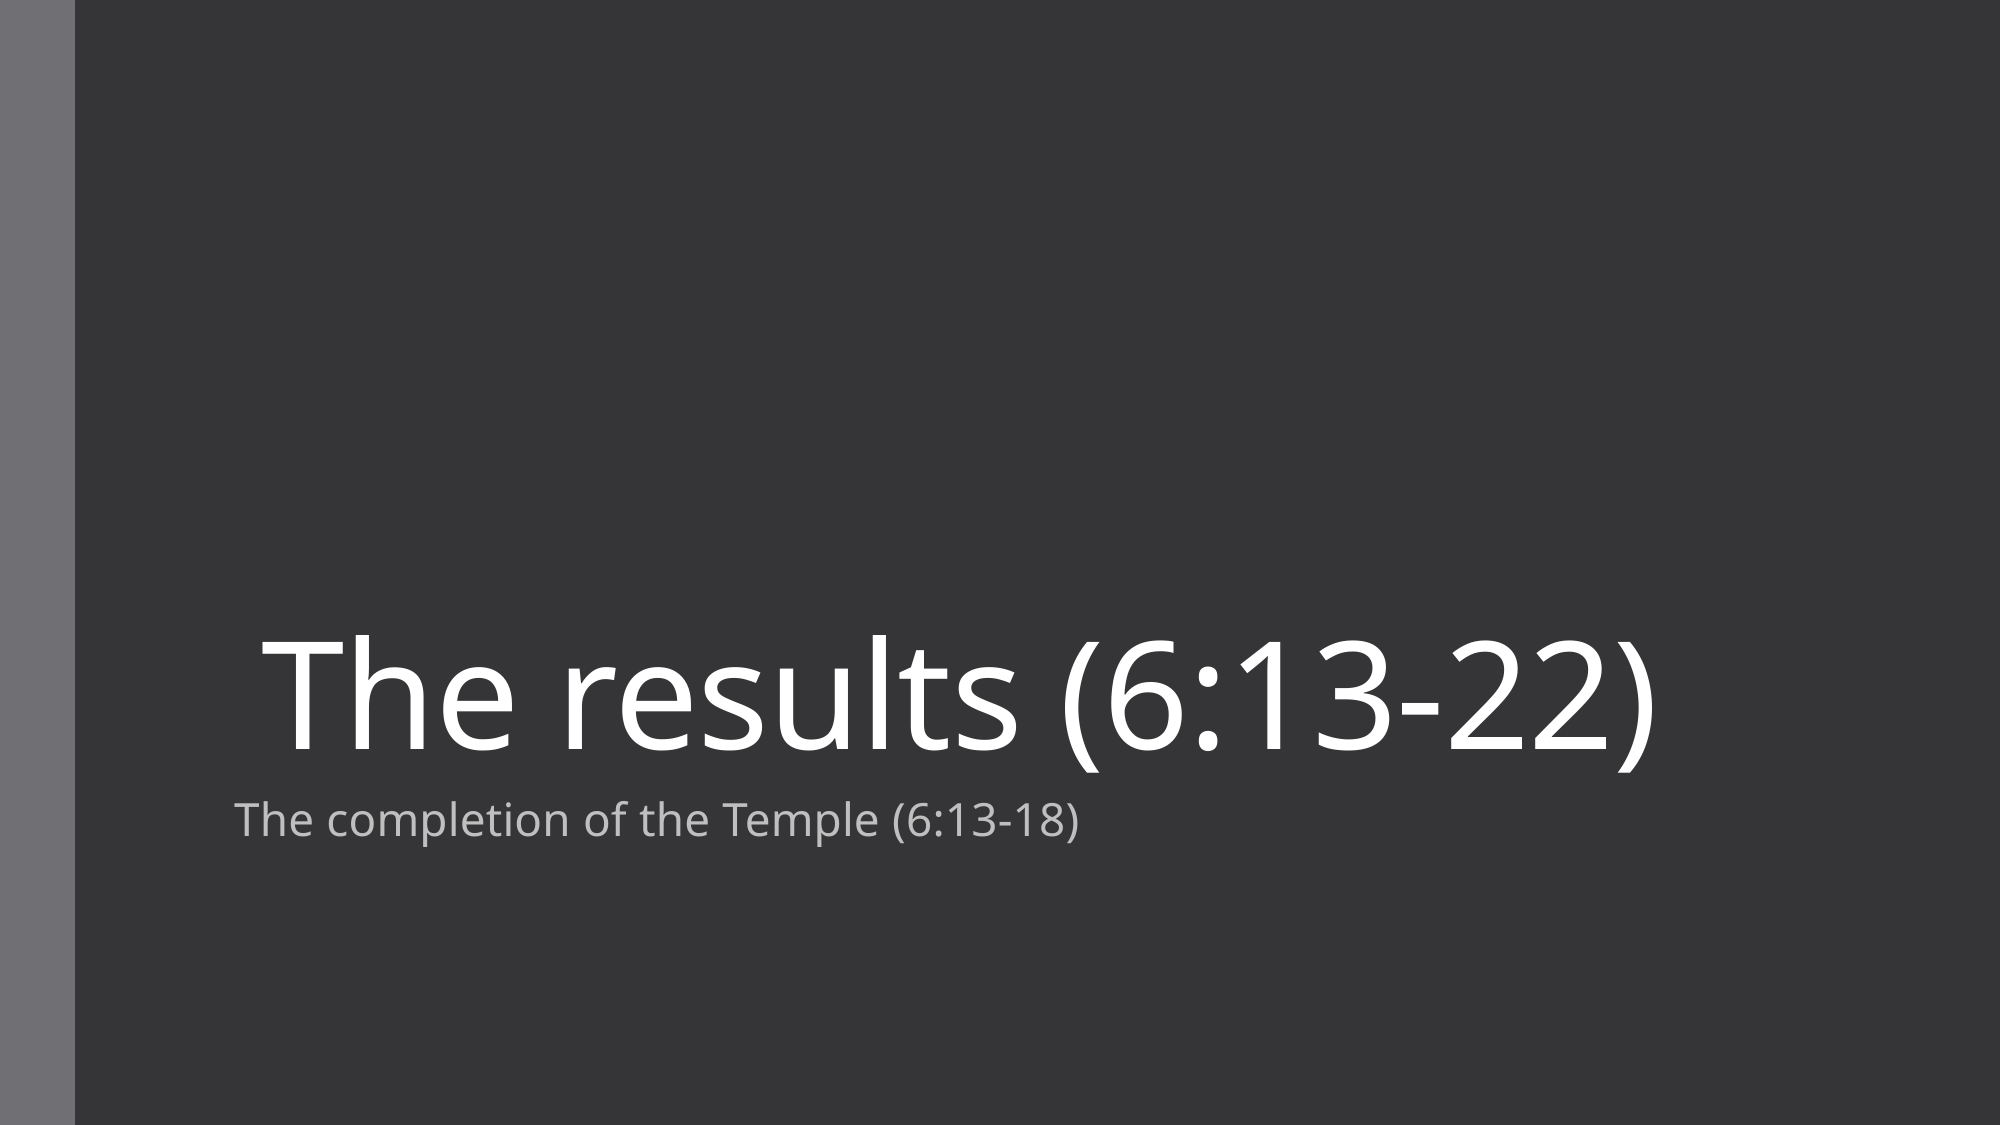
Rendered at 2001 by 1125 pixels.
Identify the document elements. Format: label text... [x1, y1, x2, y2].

title The results (6:13-22) [206, 124, 1752, 787]
subtitle The completion of the Temple (6:13-18) [206, 787, 1752, 1066]
